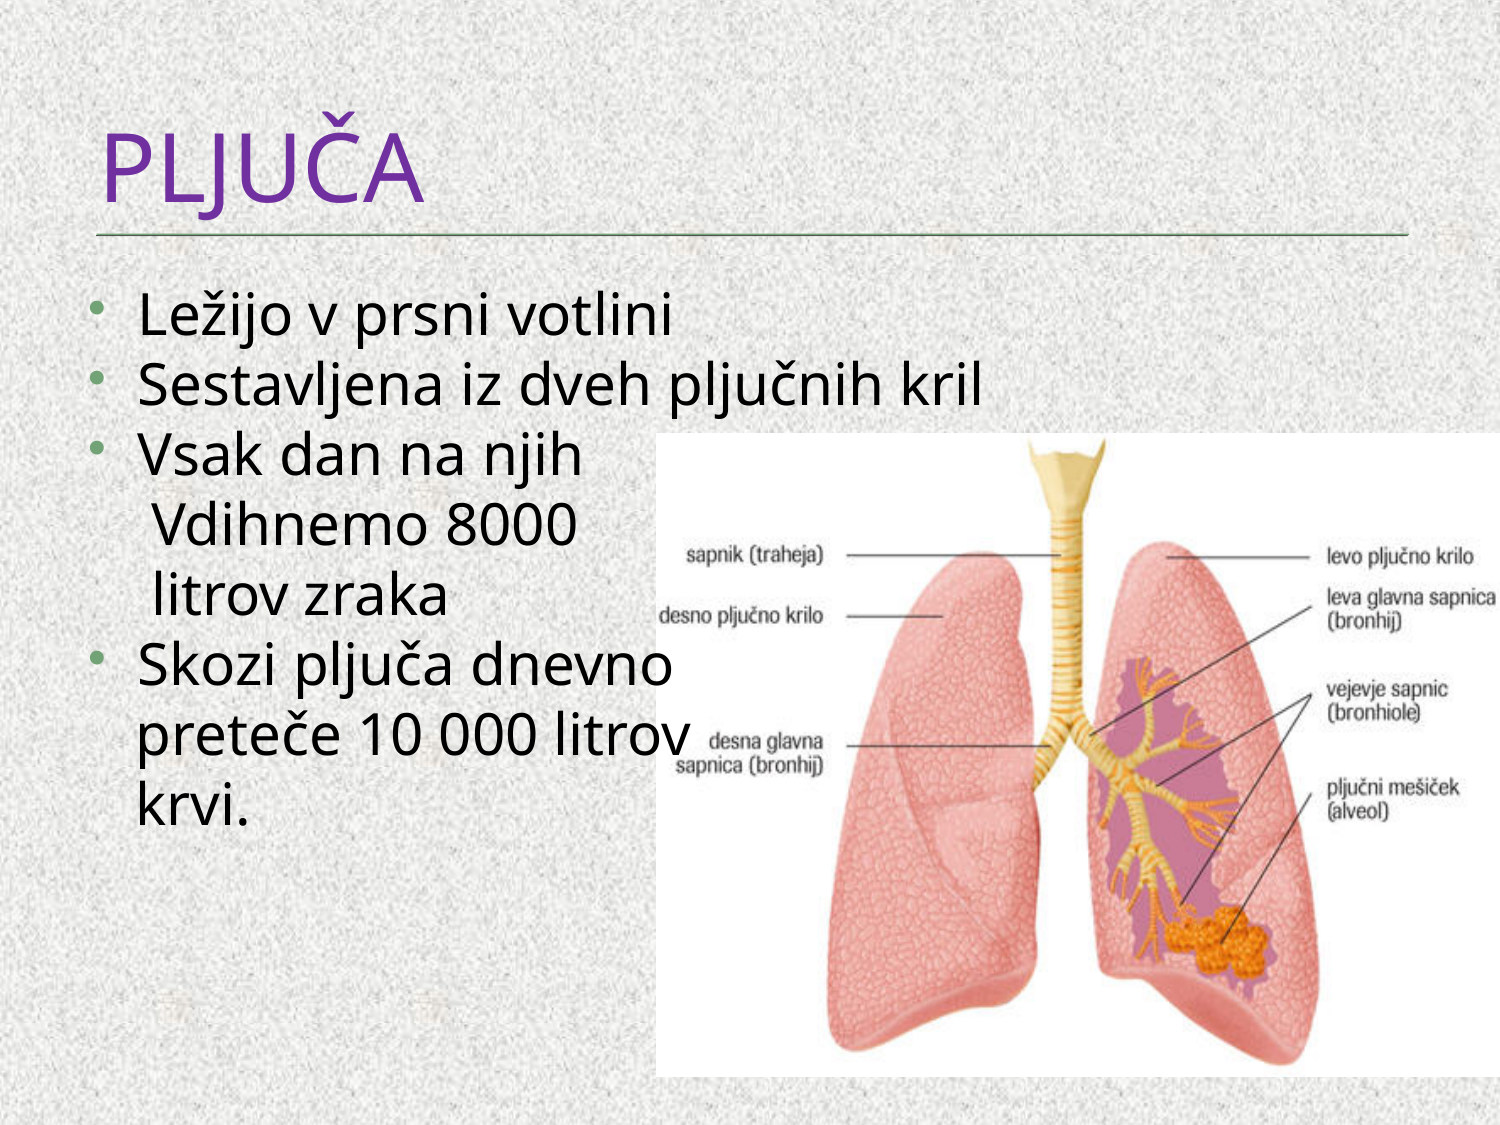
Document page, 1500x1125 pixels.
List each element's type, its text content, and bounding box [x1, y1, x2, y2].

list Ležijo v prsni votlini Sestavljena iz dveh pljučnih kril Vsak dan na njih Vdihnemo 8000 litrov zraka Skozi pljuča dnevno preteče 10 000 litrov krvi. [75, 270, 1425, 1013]
picture [0, 0, 1500, 1125]
title PLJUČA [75, 41, 1425, 230]
